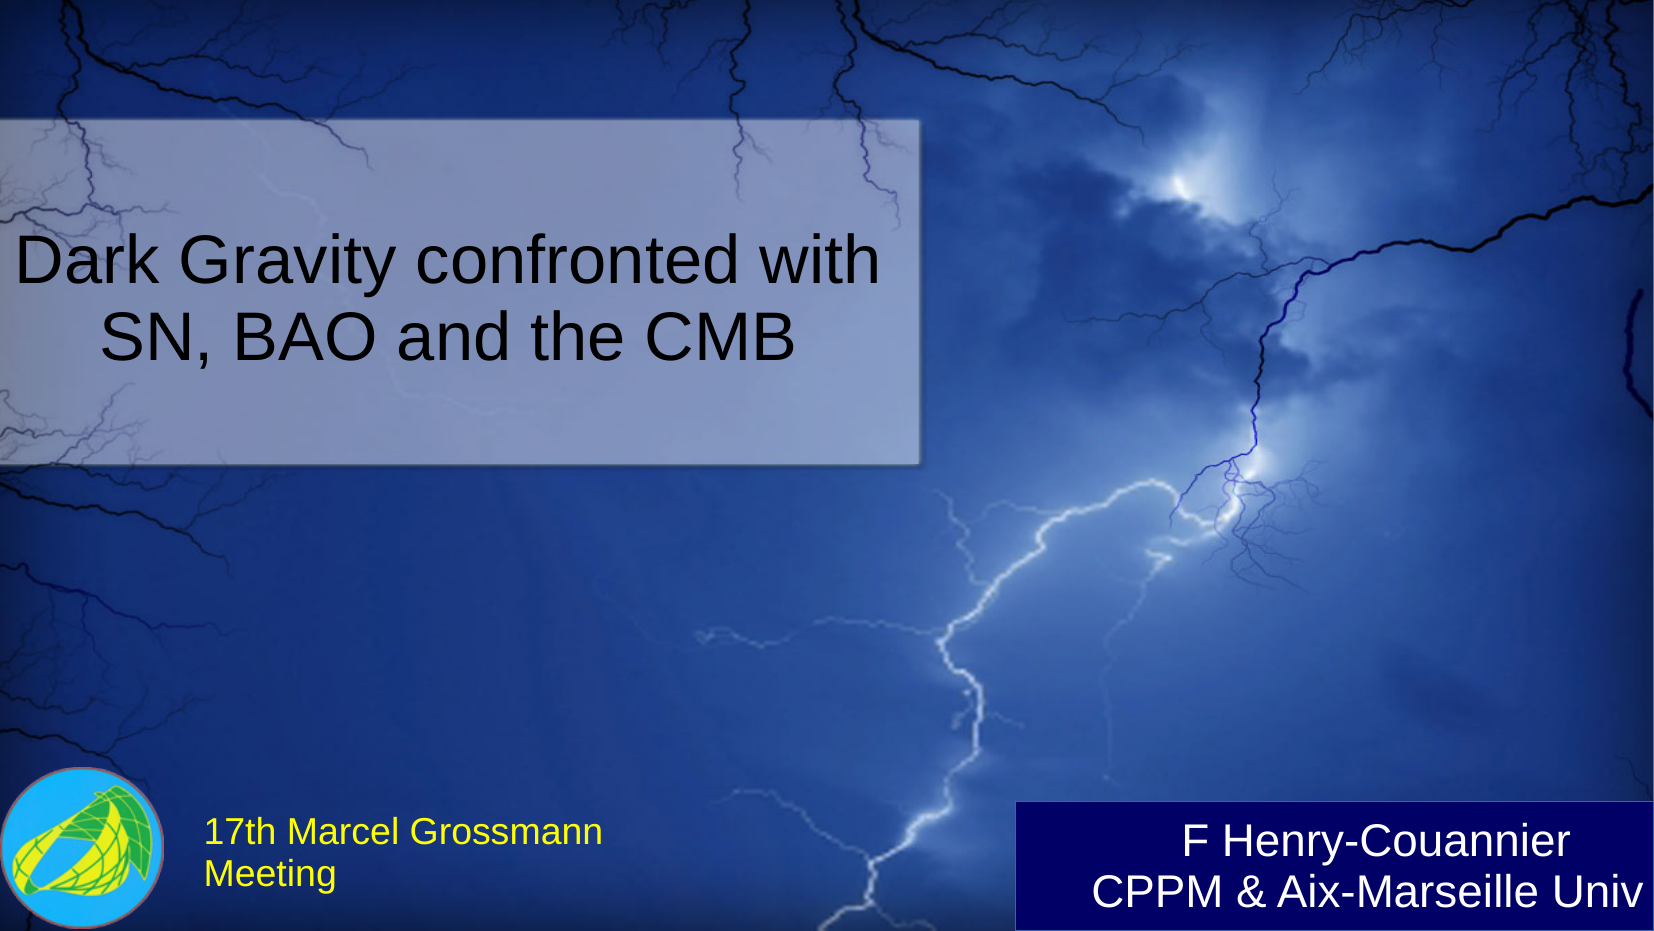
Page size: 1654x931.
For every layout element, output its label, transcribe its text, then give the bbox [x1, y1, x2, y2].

text_box 17th Marcel Grossmann Meeting [188, 803, 721, 922]
title Dark Gravity confronted with SN, BAO and the CMB [11, 125, 886, 470]
text_box [1015, 801, 1654, 931]
picture [0, 0, 1654, 931]
subtitle F Henry-Couannier CPPM & Aix-Marseille Univ [1027, 814, 1654, 918]
